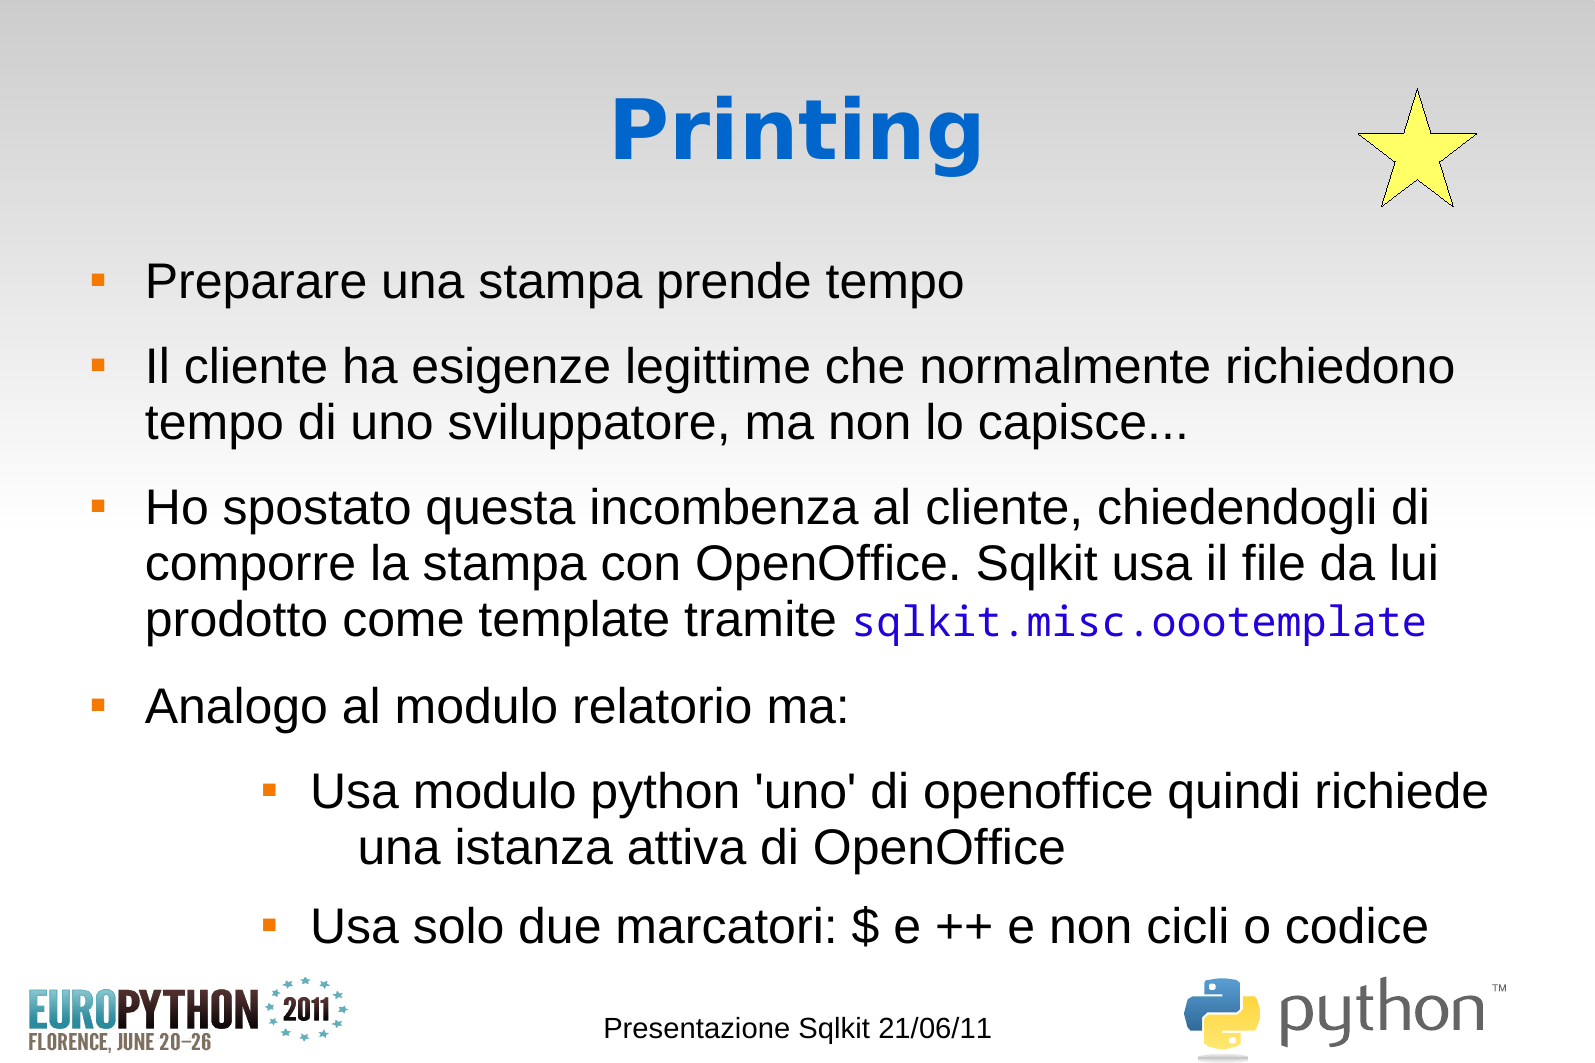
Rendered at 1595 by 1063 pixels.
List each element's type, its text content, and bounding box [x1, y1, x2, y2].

list Preparare una stampa prende tempo Il cliente ha esigenze legittime che normalmente richiedono tempo di uno sviluppatore, ma non lo capisce... Ho spostato questa incombenza al cliente, chiedendogli di comporre la stampa con OpenOffice. Sqlkit usa il file da lui prodotto come template tramite sqlkit.misc.oootemplate Analogo al modulo relatorio ma: Usa modulo python 'uno' di openoffice quindi richiede una istanza attiva di OpenOffice Usa solo due marcatori: $ e ++ e non cicli o codice [74, 253, 1510, 955]
picture [29, 974, 355, 1058]
text_box [1358, 88, 1477, 207]
title Printing [79, 42, 1515, 220]
